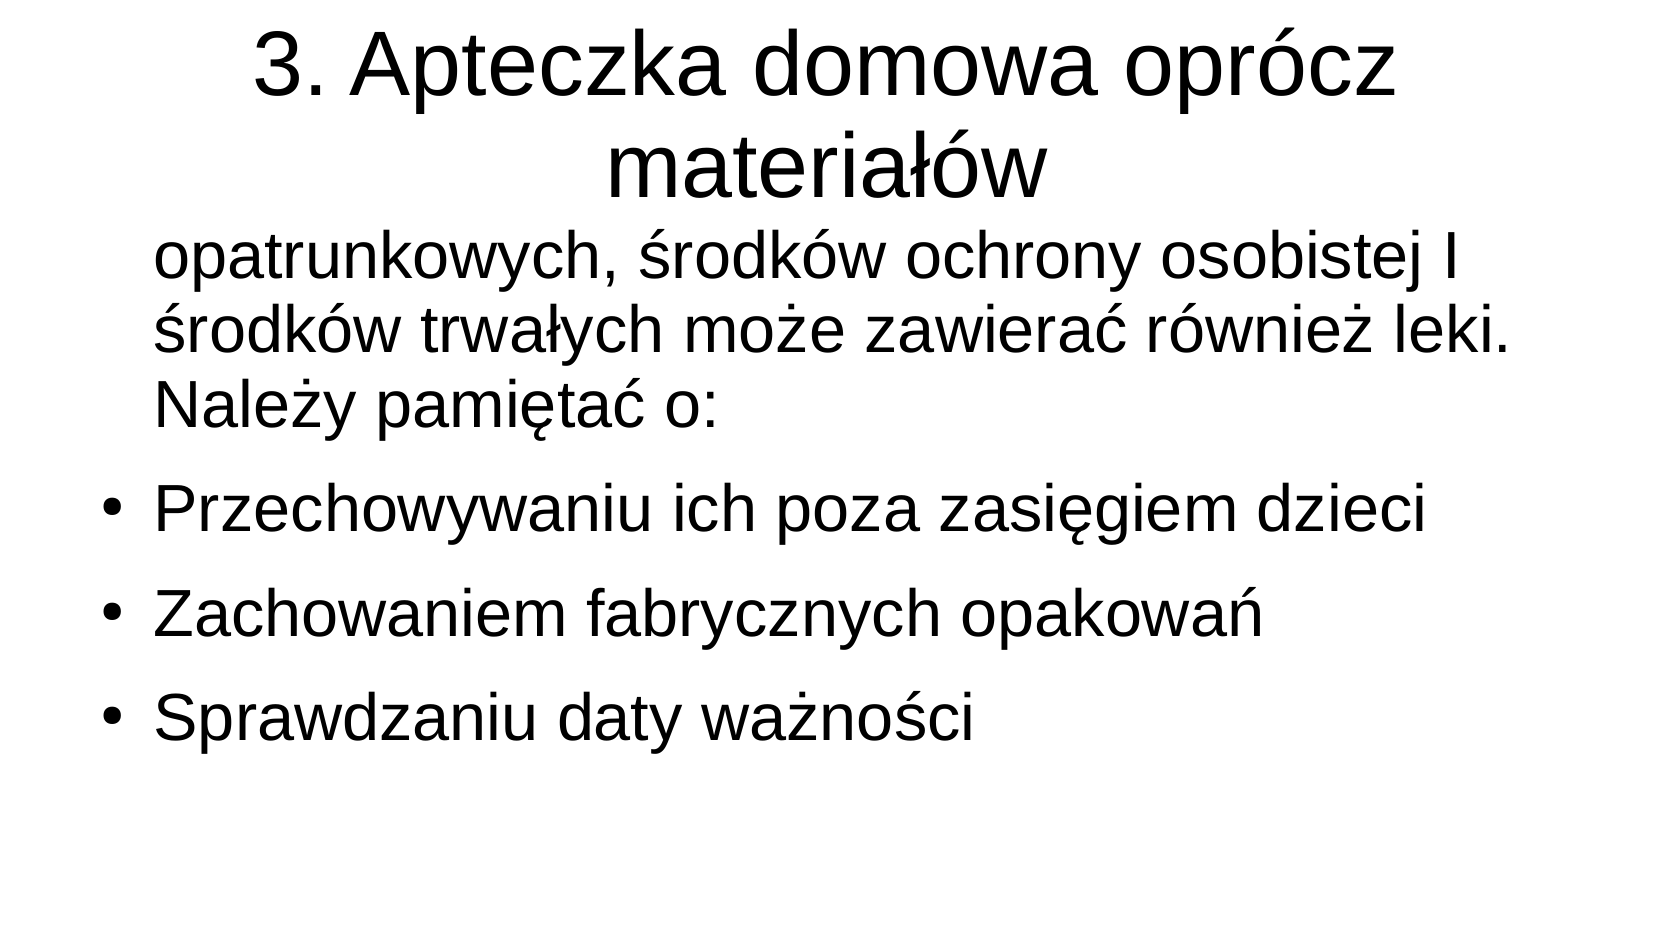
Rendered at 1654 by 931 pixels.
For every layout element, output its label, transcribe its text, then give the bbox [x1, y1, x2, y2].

title 3. Apteczka domowa oprócz materiałów [82, 12, 1571, 217]
list opatrunkowych, środków ochrony osobistej I środków trwałych może zawierać również leki. Należy pamiętać o: Przechowywaniu ich poza zasięgiem dzieci Zachowaniem fabrycznych opakowań Sprawdzaniu daty ważności [82, 217, 1571, 758]
